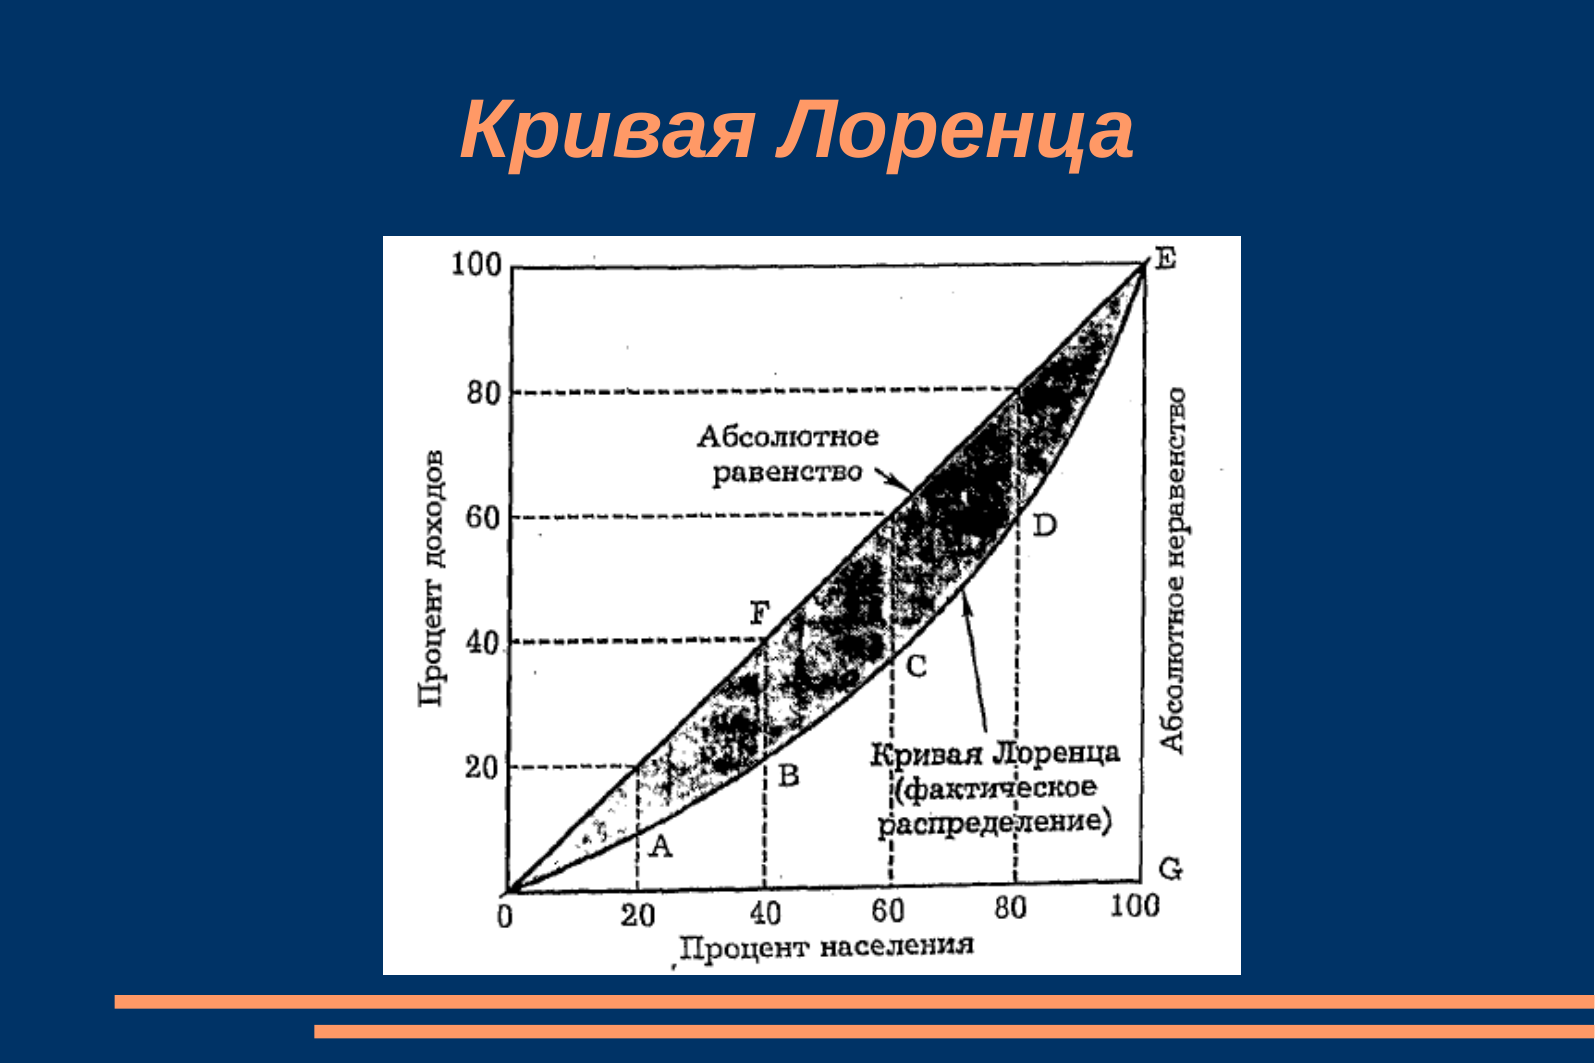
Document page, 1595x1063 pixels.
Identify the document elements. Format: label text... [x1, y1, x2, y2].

picture [383, 236, 1241, 975]
title Кривая Лоренца [117, 47, 1479, 210]
